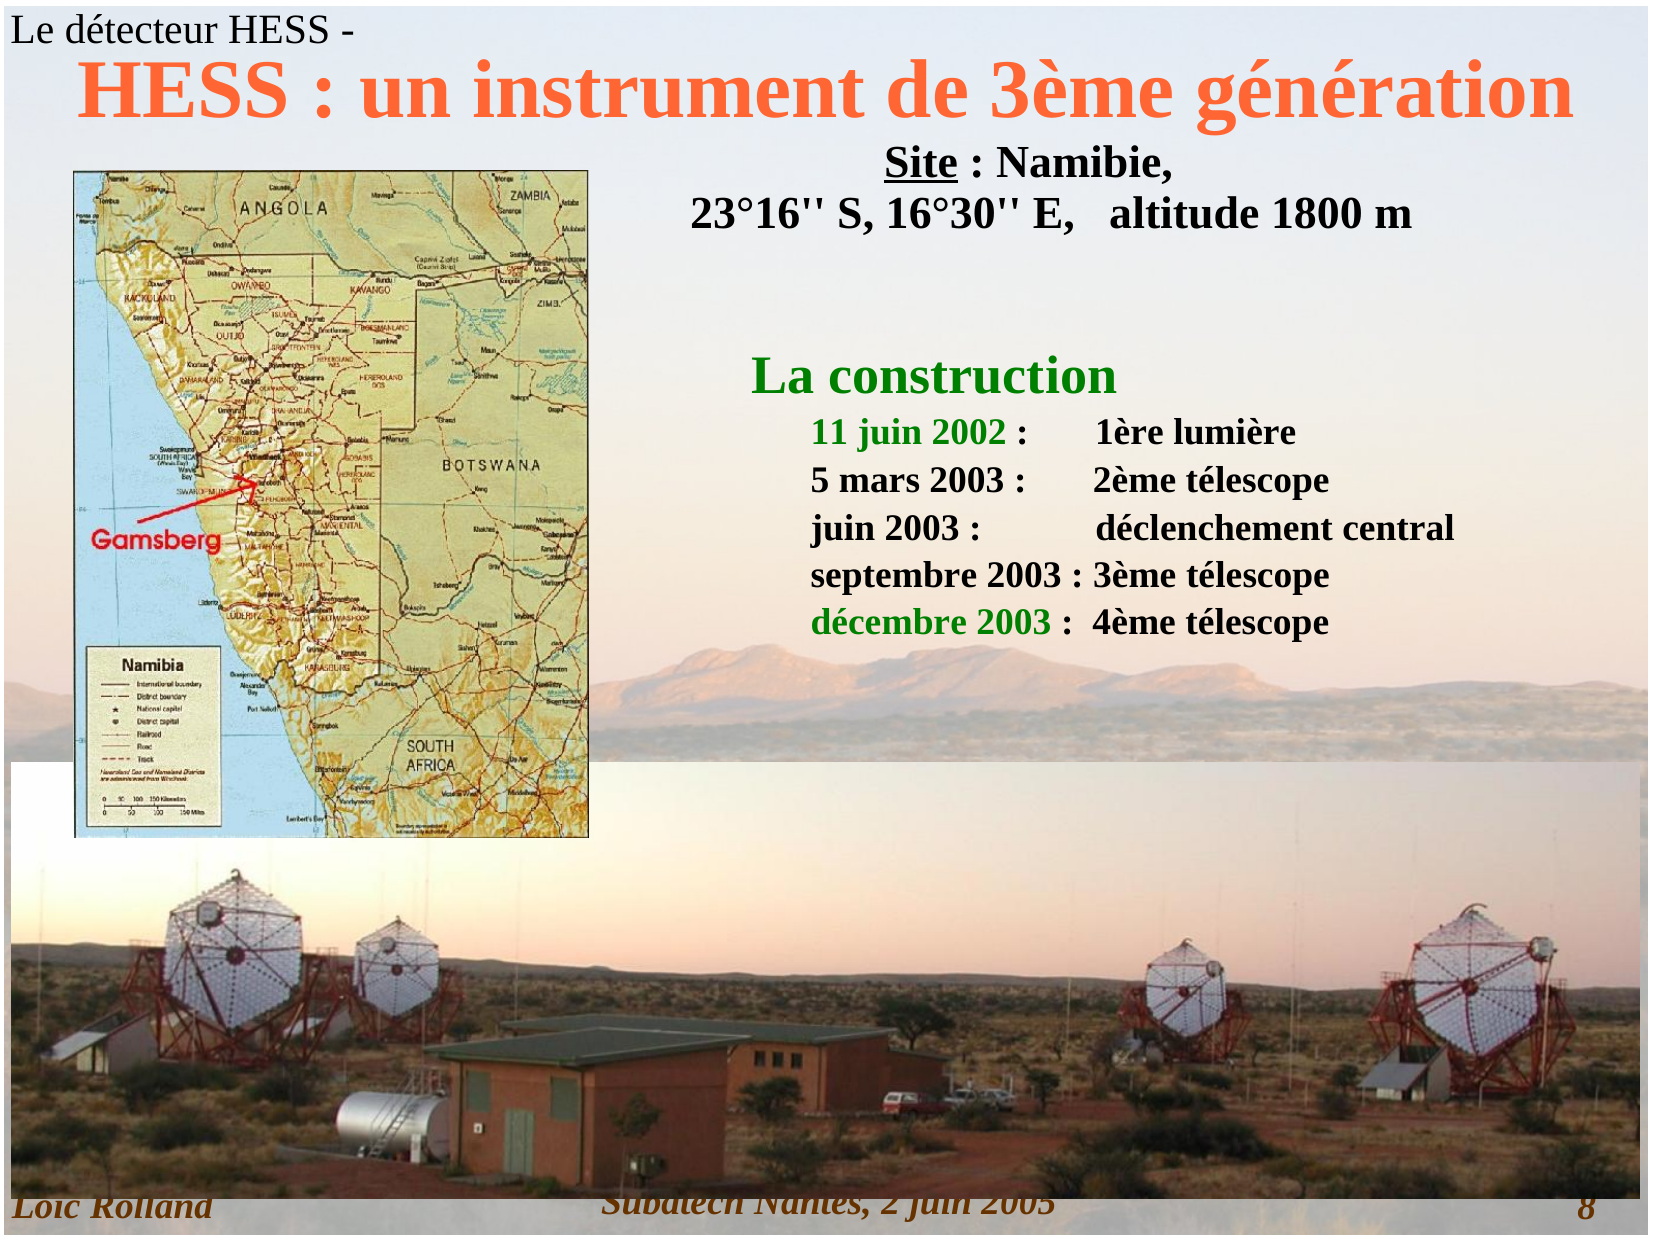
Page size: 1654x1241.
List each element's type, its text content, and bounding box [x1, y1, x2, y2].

text_box Le détecteur HESS - [0, 6, 1654, 64]
text_box Site : Namibie, 23°16'' S, 16°30'' E, altitude 1800 m [650, 136, 1453, 275]
list La construction 11 juin 2002 : 1ère lumière 5 mars 2003 : 2ème télescope juin 2003 : déclenchement central septembre 2003 : 3ème télescope décembre 2003 : 4ème télescope [736, 345, 1521, 740]
title HESS : un instrument de 3ème génération [0, 64, 1654, 152]
picture [4, 152, 1648, 1235]
